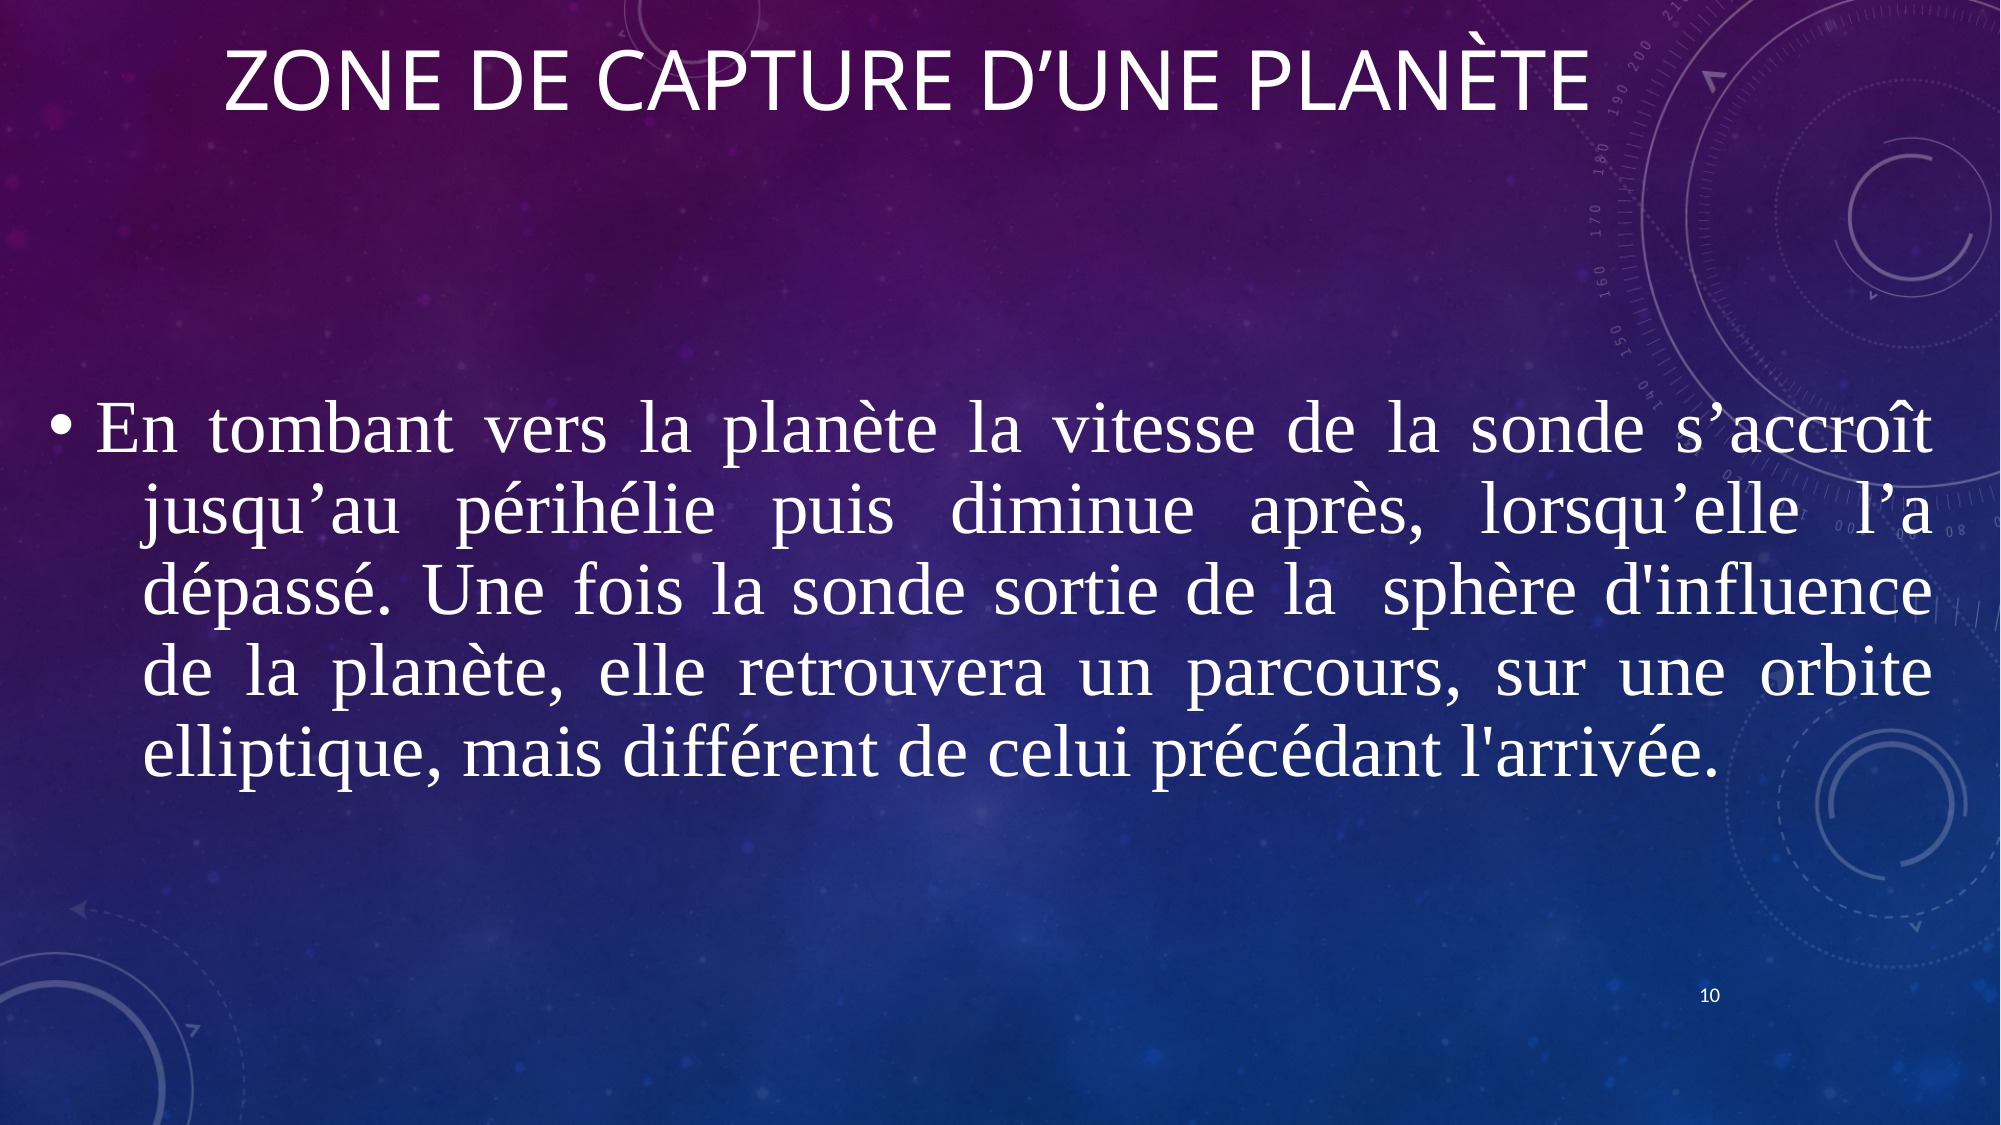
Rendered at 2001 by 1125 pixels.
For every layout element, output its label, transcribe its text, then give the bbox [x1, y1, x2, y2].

list En tombant vers la planète la vitesse de la sonde s’accroît jusqu’au périhélie puis diminue après, lorsqu’elle l’a dépassé. Une fois la sonde sortie de la sphère d'influence de la planète, elle retrouvera un parcours, sur une orbite elliptique, mais différent de celui précédant l'arrivée. [33, 180, 1967, 1000]
text_box [1684, 963, 1775, 1026]
title Zone de capture d’une planète [208, 0, 1713, 154]
